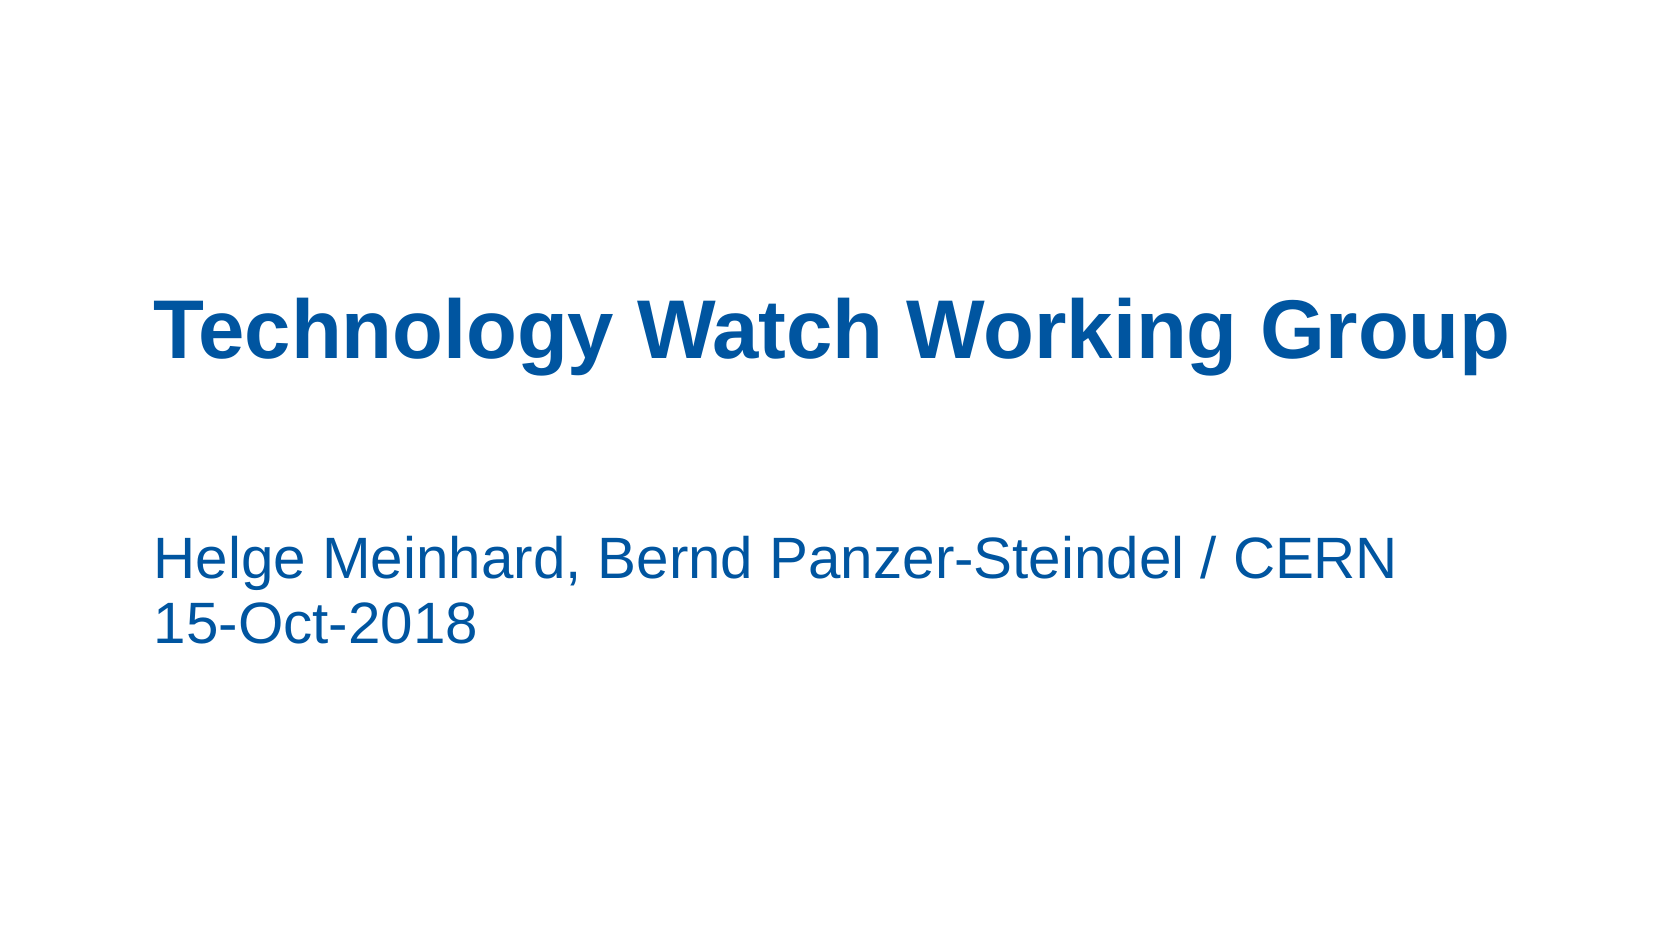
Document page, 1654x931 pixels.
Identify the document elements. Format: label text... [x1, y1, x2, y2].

subtitle Technology Watch Working Group Helge Meinhard, Bernd Panzer-Steindel / CERN 15-Oct-2018 [153, 158, 1530, 781]
